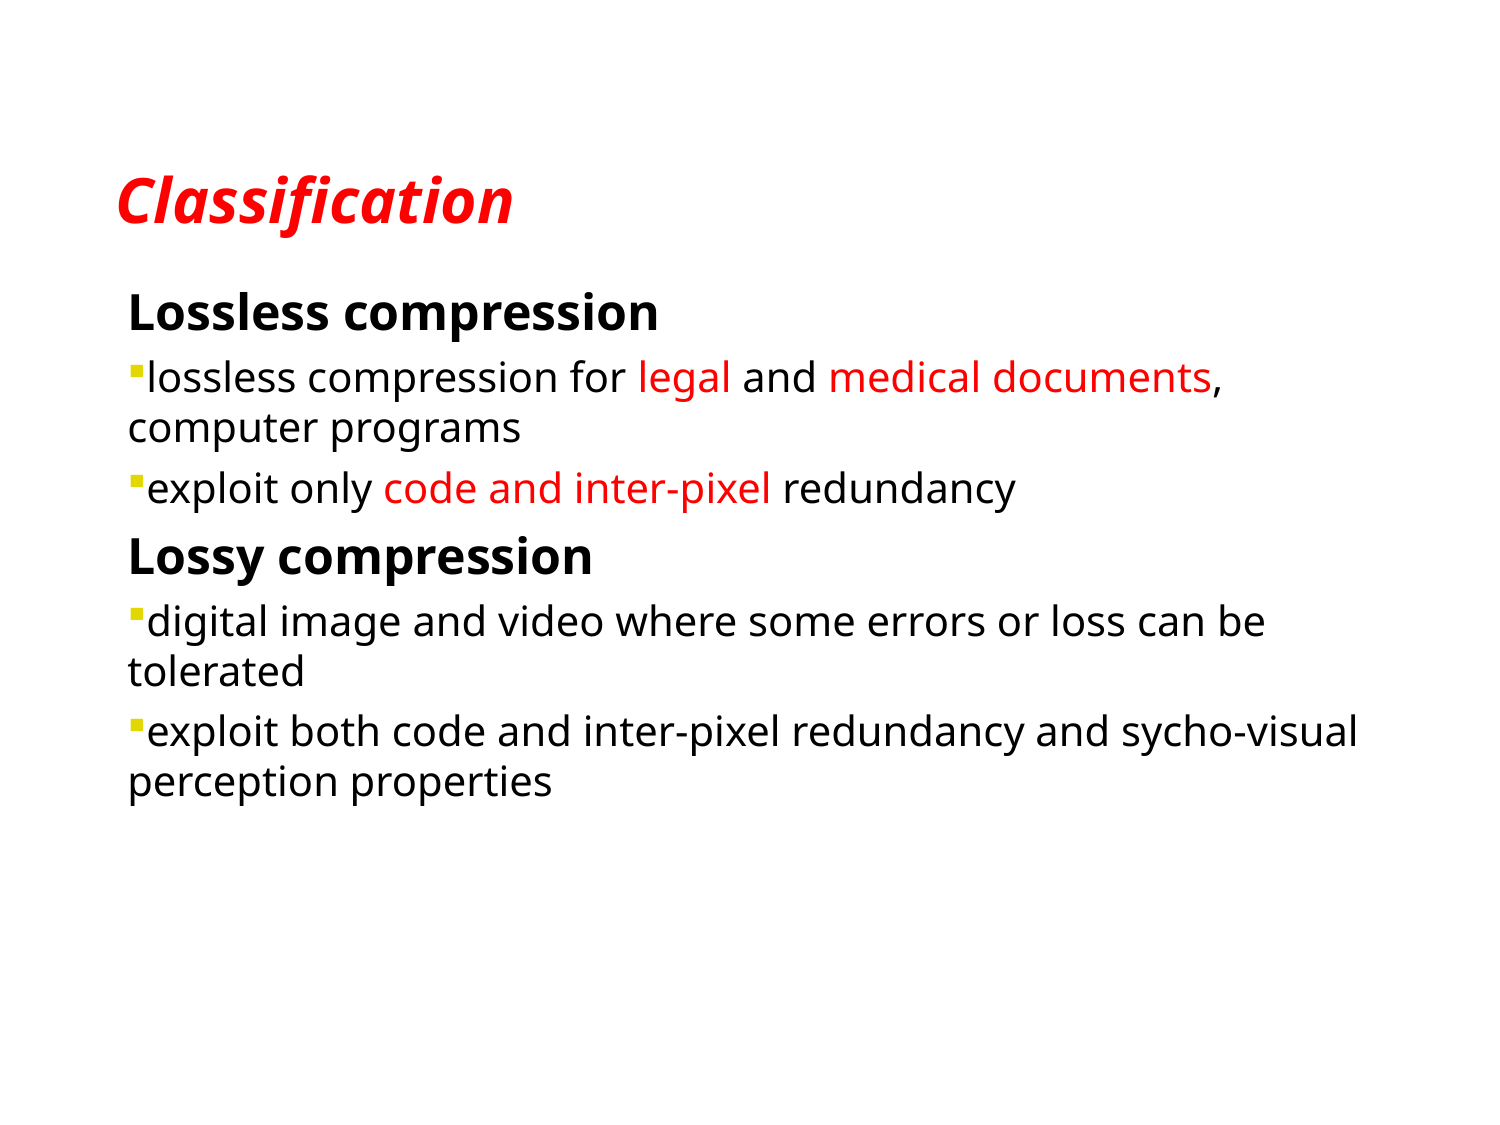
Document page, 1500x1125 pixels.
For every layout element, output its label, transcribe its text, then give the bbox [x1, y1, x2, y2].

text_box Classification [101, 55, 1377, 244]
text_box Lossless compression lossless compression for legal and medical documents, computer programs exploit only code and inter-pixel redundancy Lossy compression digital image and video where some errors or loss can be tolerated exploit both code and inter-pixel redundancy and sycho-visual perception properties [112, 273, 1388, 949]
